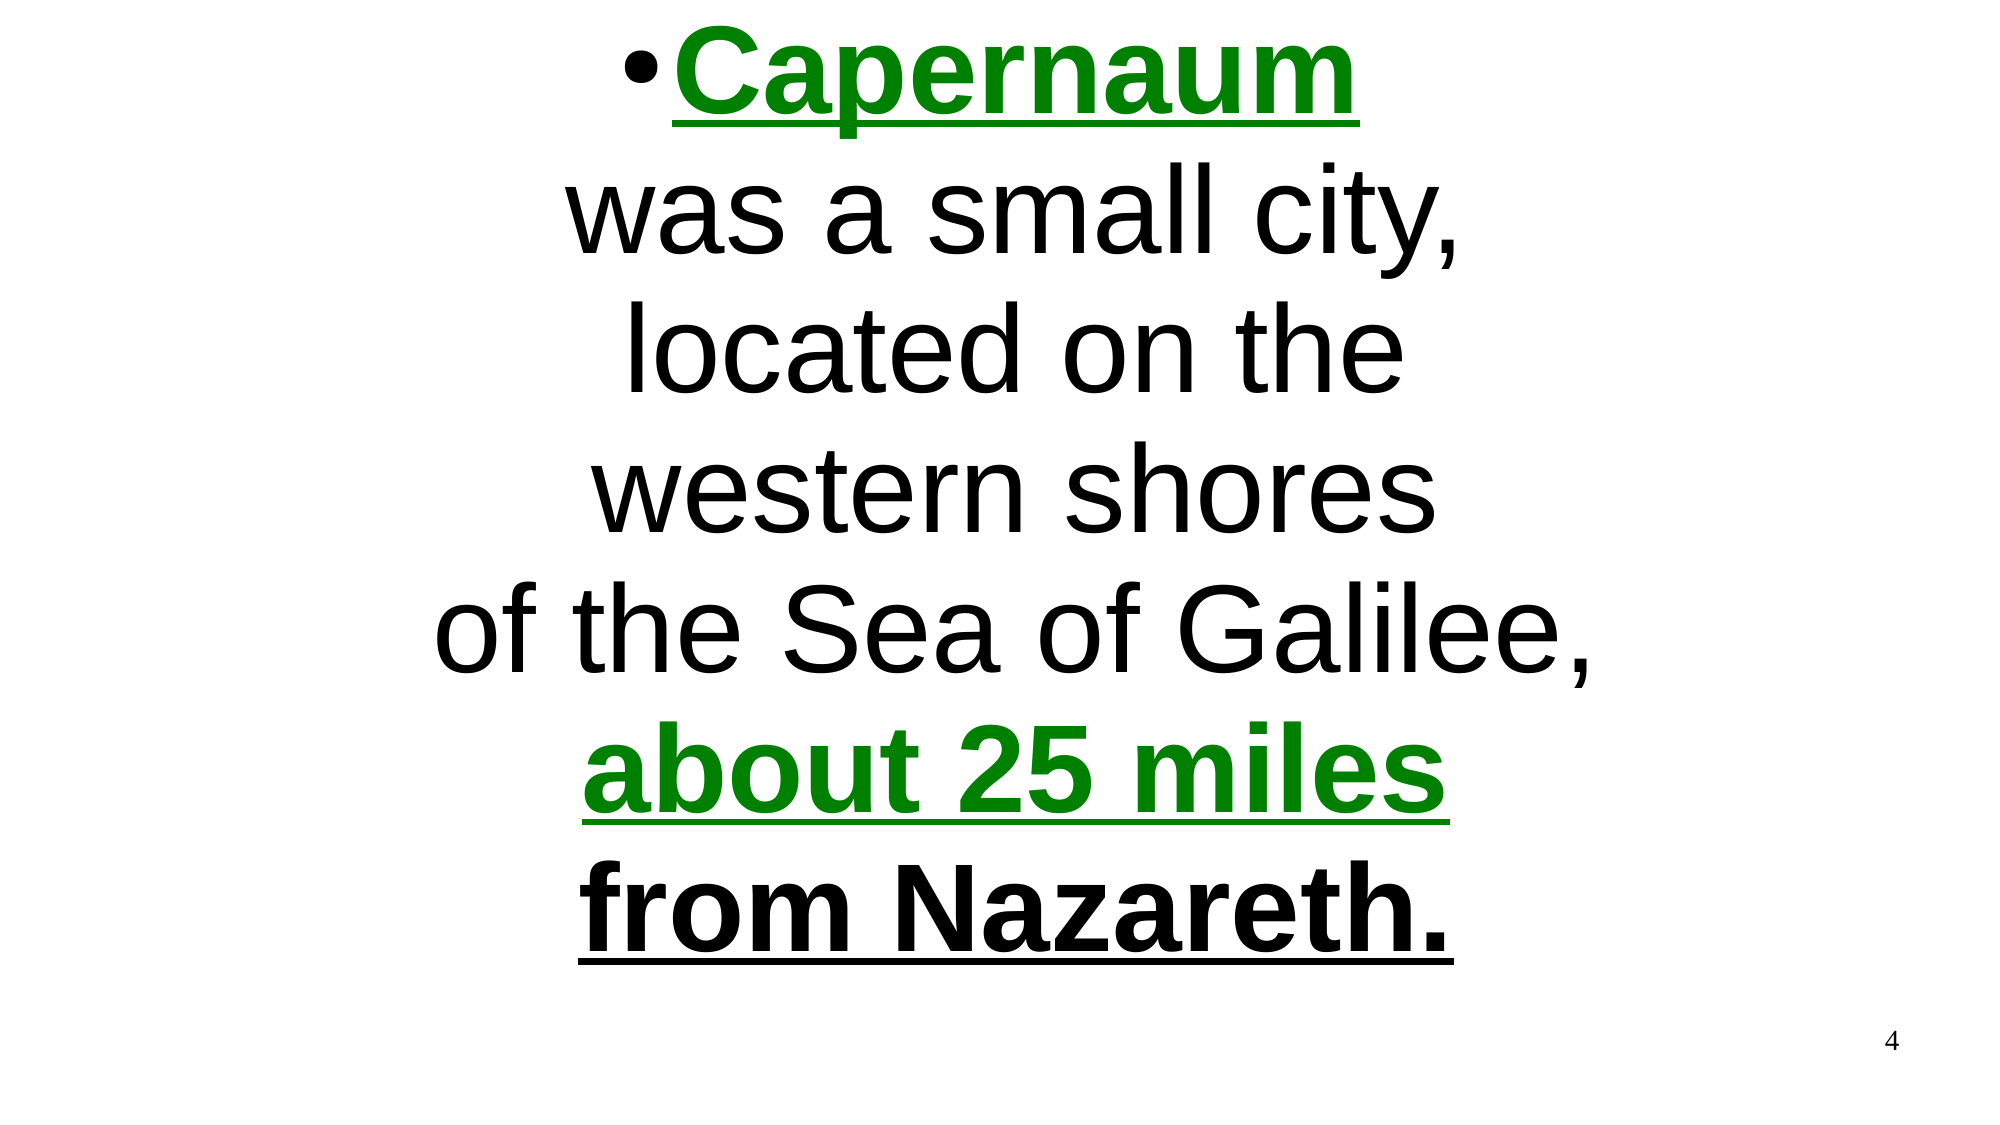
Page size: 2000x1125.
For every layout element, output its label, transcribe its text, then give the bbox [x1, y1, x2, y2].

list Capernaum was a small city, located on the western shores of the Sea of Galilee, about 25 miles from Nazareth. [0, 0, 1996, 1123]
